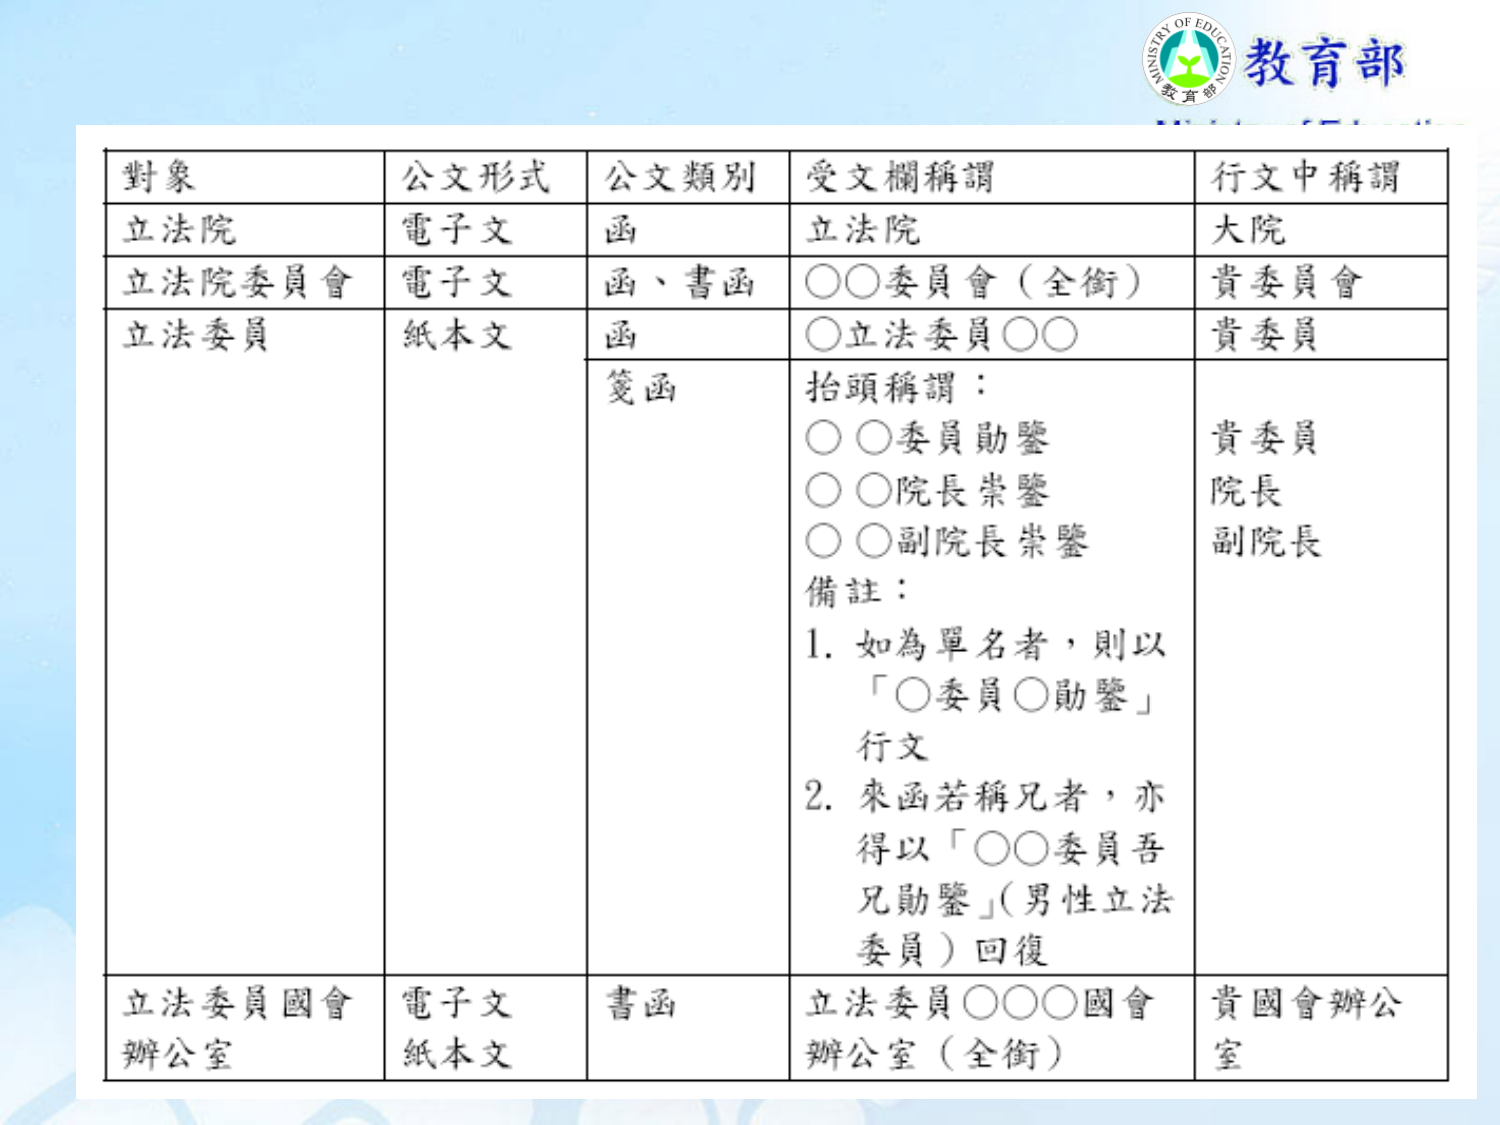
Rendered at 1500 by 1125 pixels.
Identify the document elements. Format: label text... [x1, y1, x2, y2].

picture [76, 125, 1477, 1099]
title 對立法委員（院）行文方式一覽表 [216, 119, 1323, 125]
